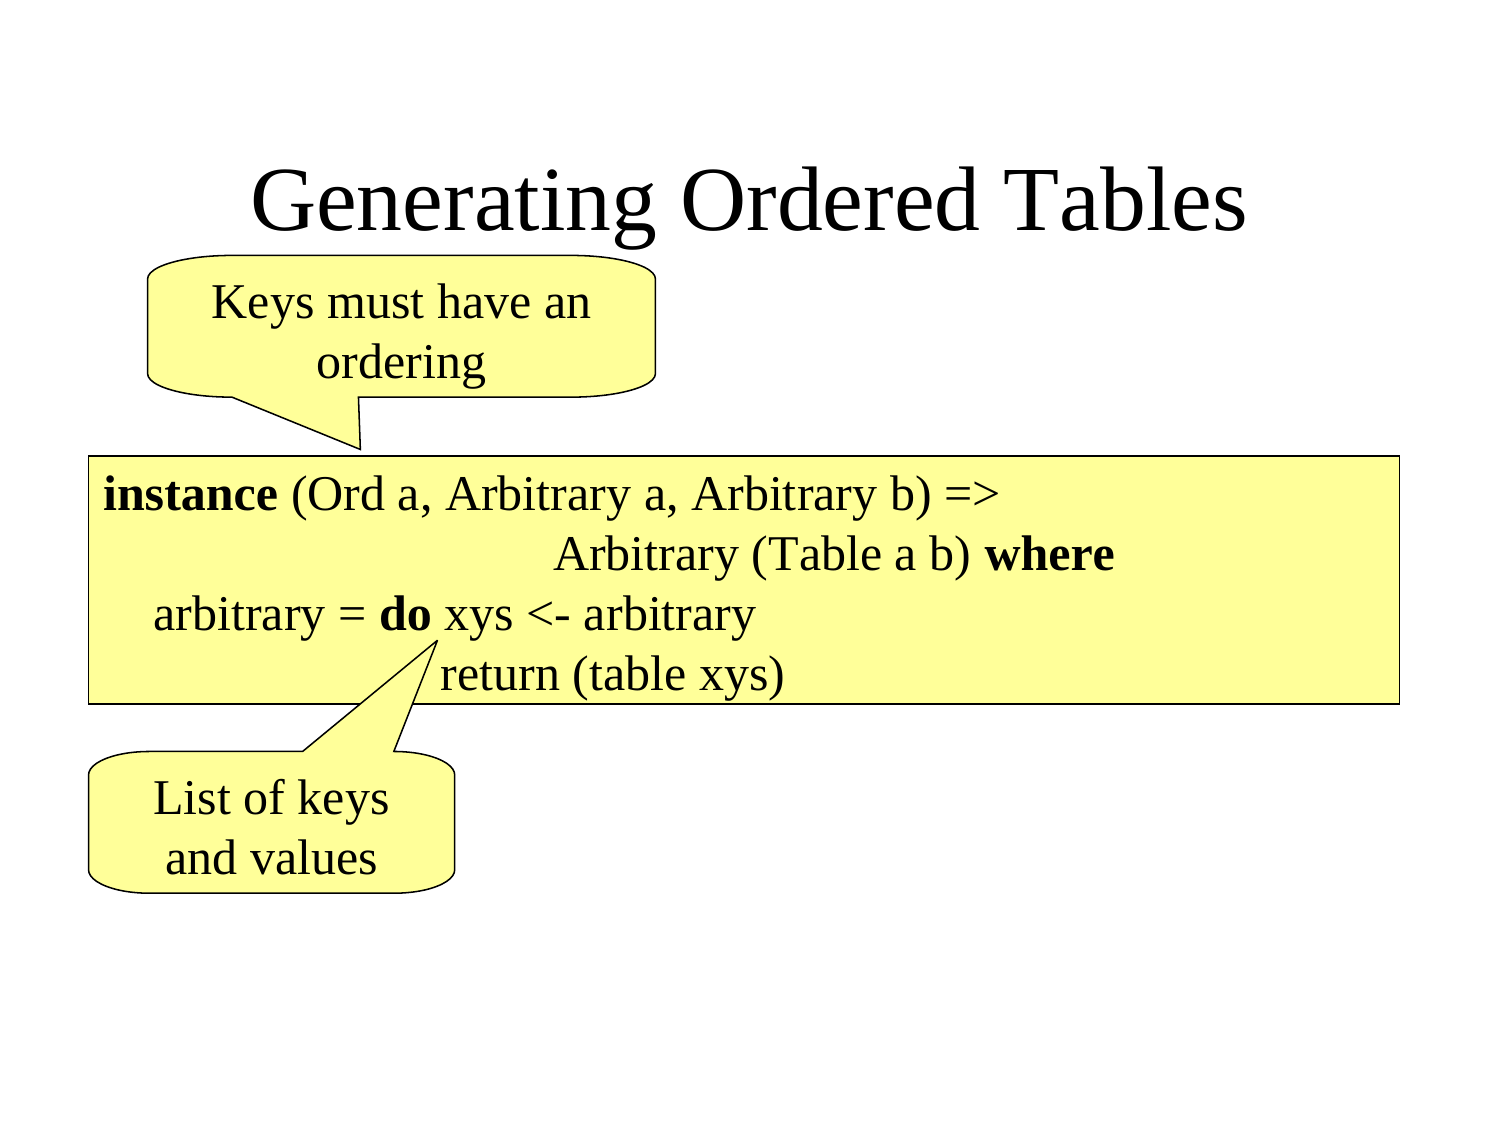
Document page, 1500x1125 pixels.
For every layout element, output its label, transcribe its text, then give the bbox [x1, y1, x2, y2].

title Generating Ordered Tables [112, 99, 1388, 288]
text_box Keys must have an ordering [147, 255, 656, 450]
text_box List of keys and values [88, 640, 455, 894]
text_box instance (Ord a, Arbitrary a, Arbitrary b) => Arbitrary (Table a b) where arbitrary = do xys <- arbitrary return (table xys) [88, 456, 1400, 705]
